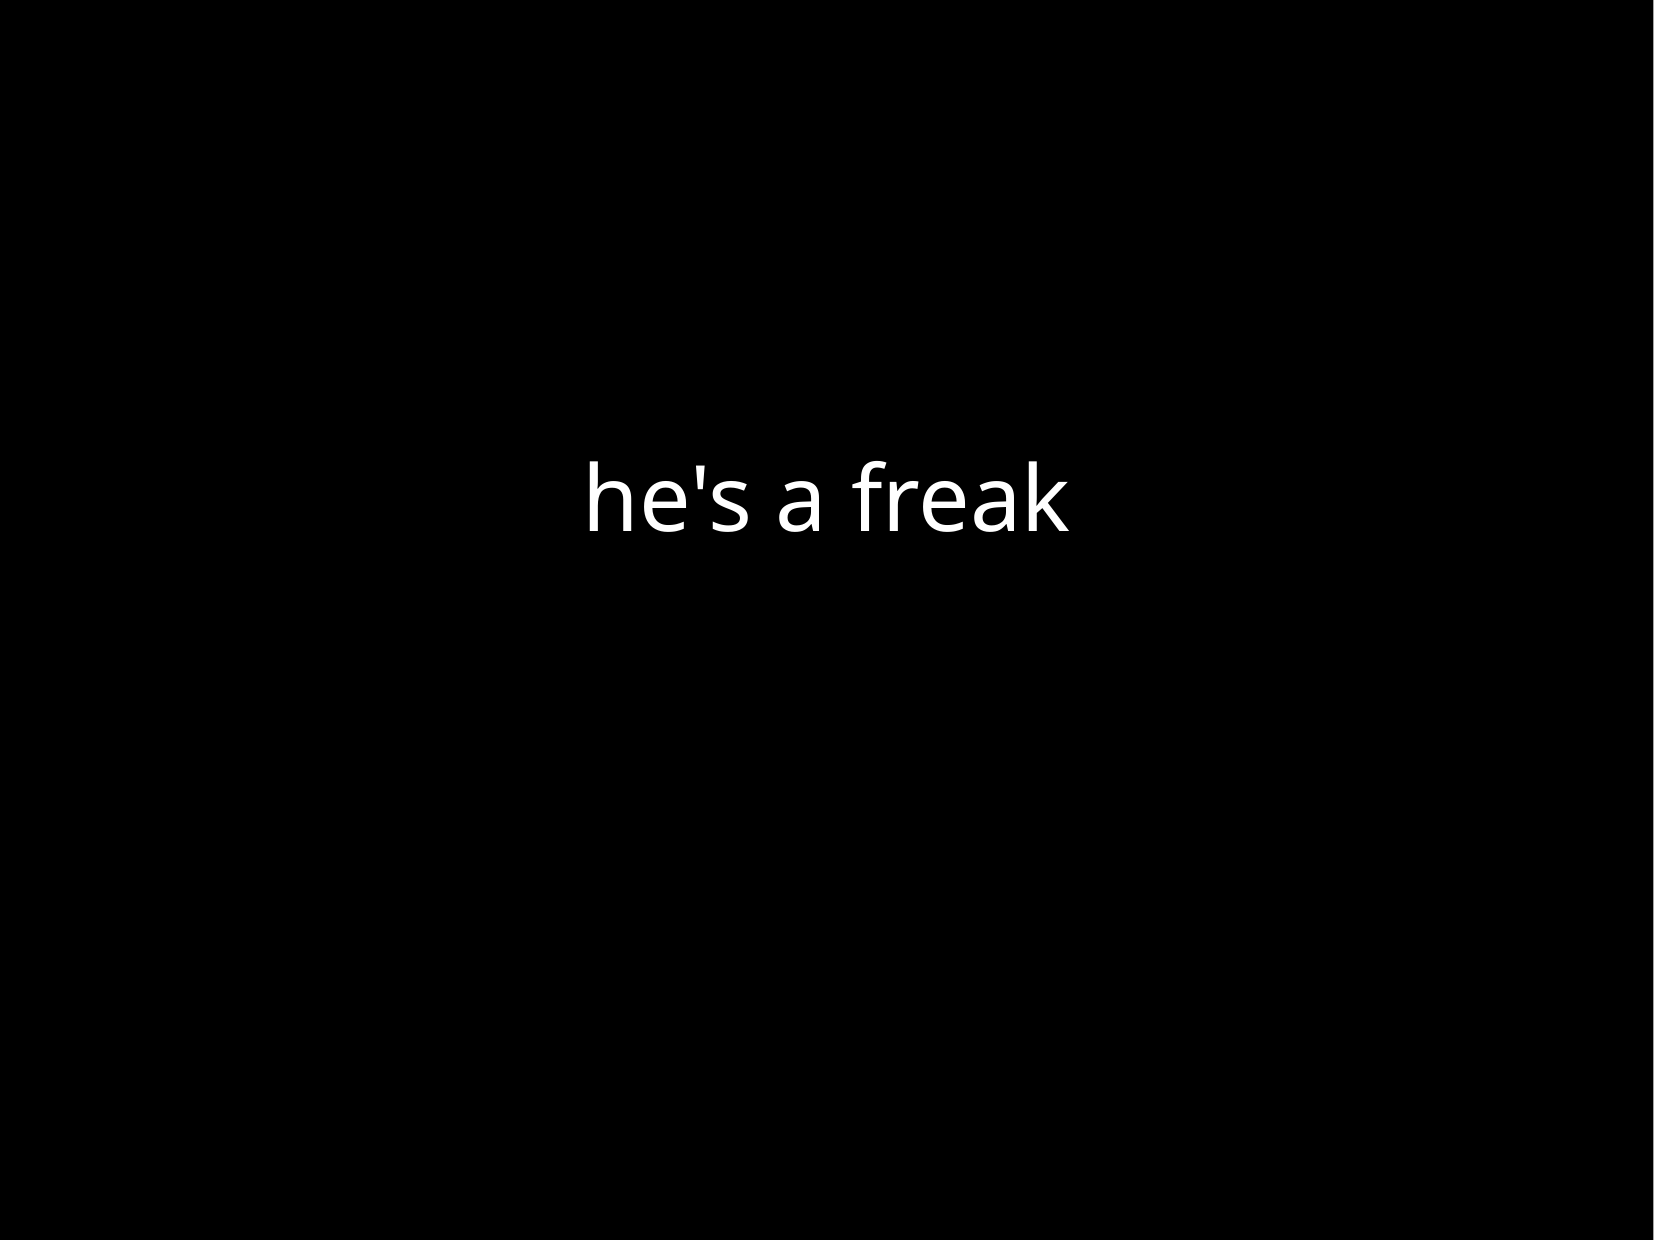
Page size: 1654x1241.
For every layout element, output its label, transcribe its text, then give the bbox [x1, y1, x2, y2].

title he's a freak [82, 399, 1571, 592]
